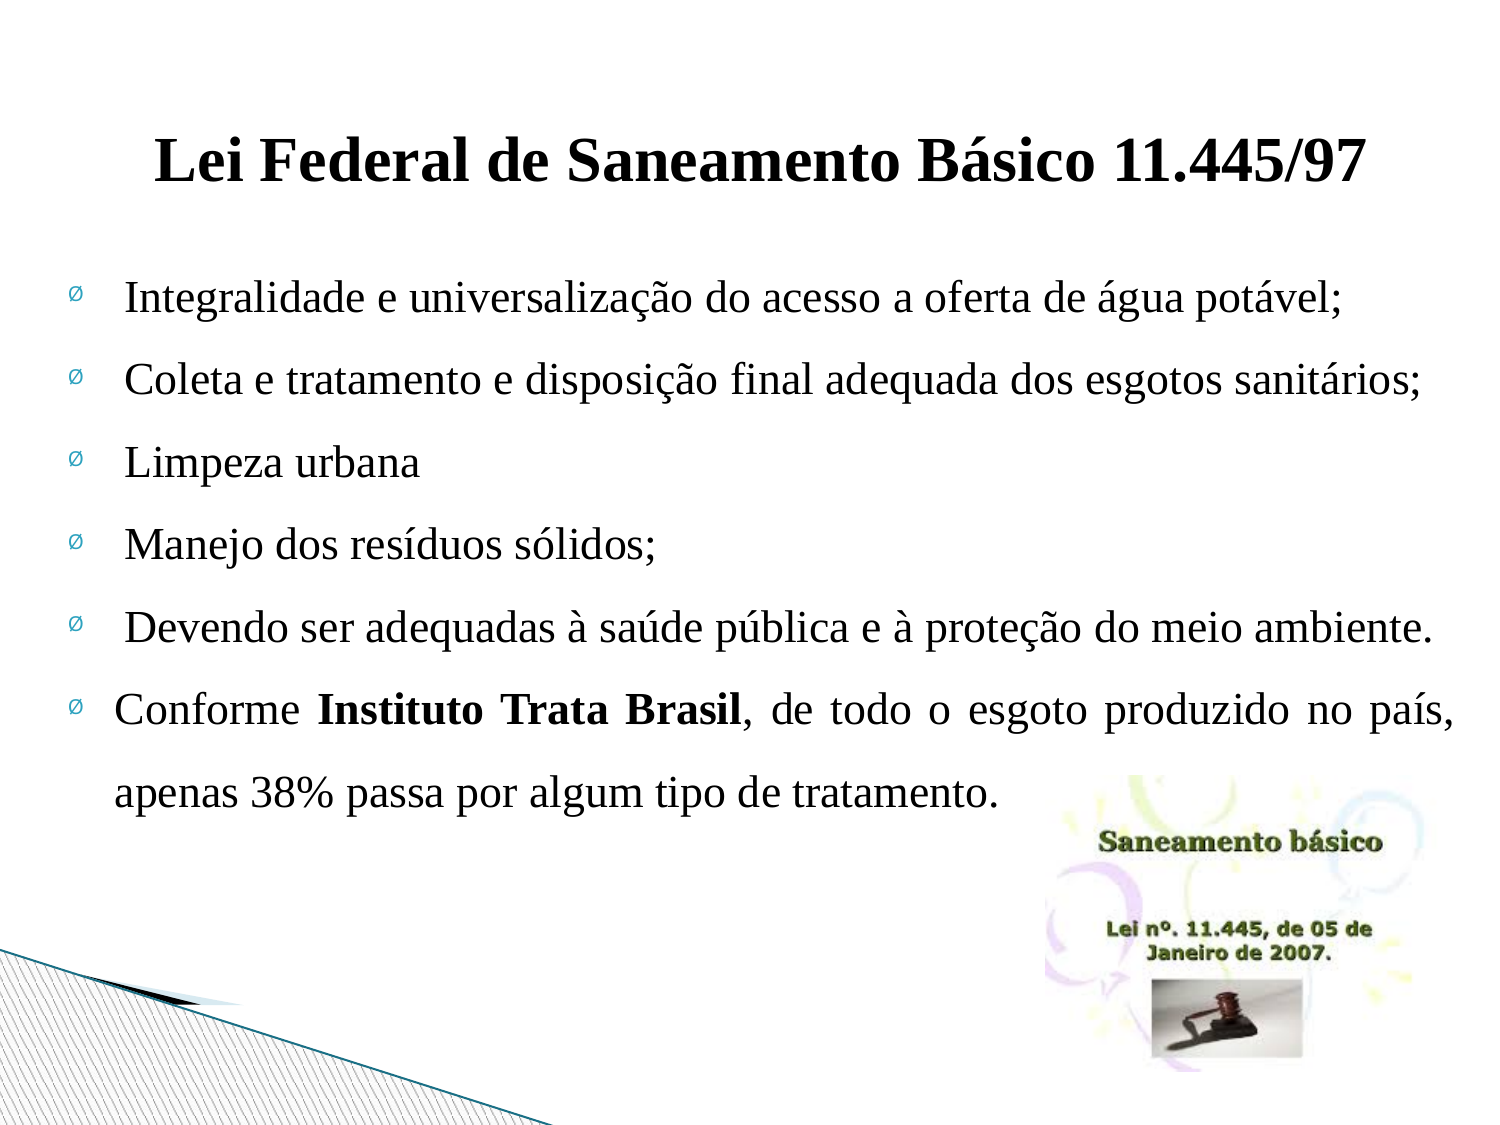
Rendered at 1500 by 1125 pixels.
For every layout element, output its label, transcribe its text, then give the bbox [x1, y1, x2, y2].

text_box Integralidade e universalização do acesso a oferta de água potável; Coleta e tratamento e disposição final adequada dos esgotos sanitários; Limpeza urbana Manejo dos resíduos sólidos; Devendo ser adequadas à saúde pública e à proteção do meio ambiente. Conforme Instituto Trata Brasil, de todo o esgoto produzido no país, apenas 38% passa por algum tipo de tratamento. [53, 231, 1471, 989]
picture [0, 952, 543, 1125]
title Lei Federal de Saneamento Básico 11.445/97 [86, 80, 1437, 231]
picture [1045, 775, 1441, 1072]
